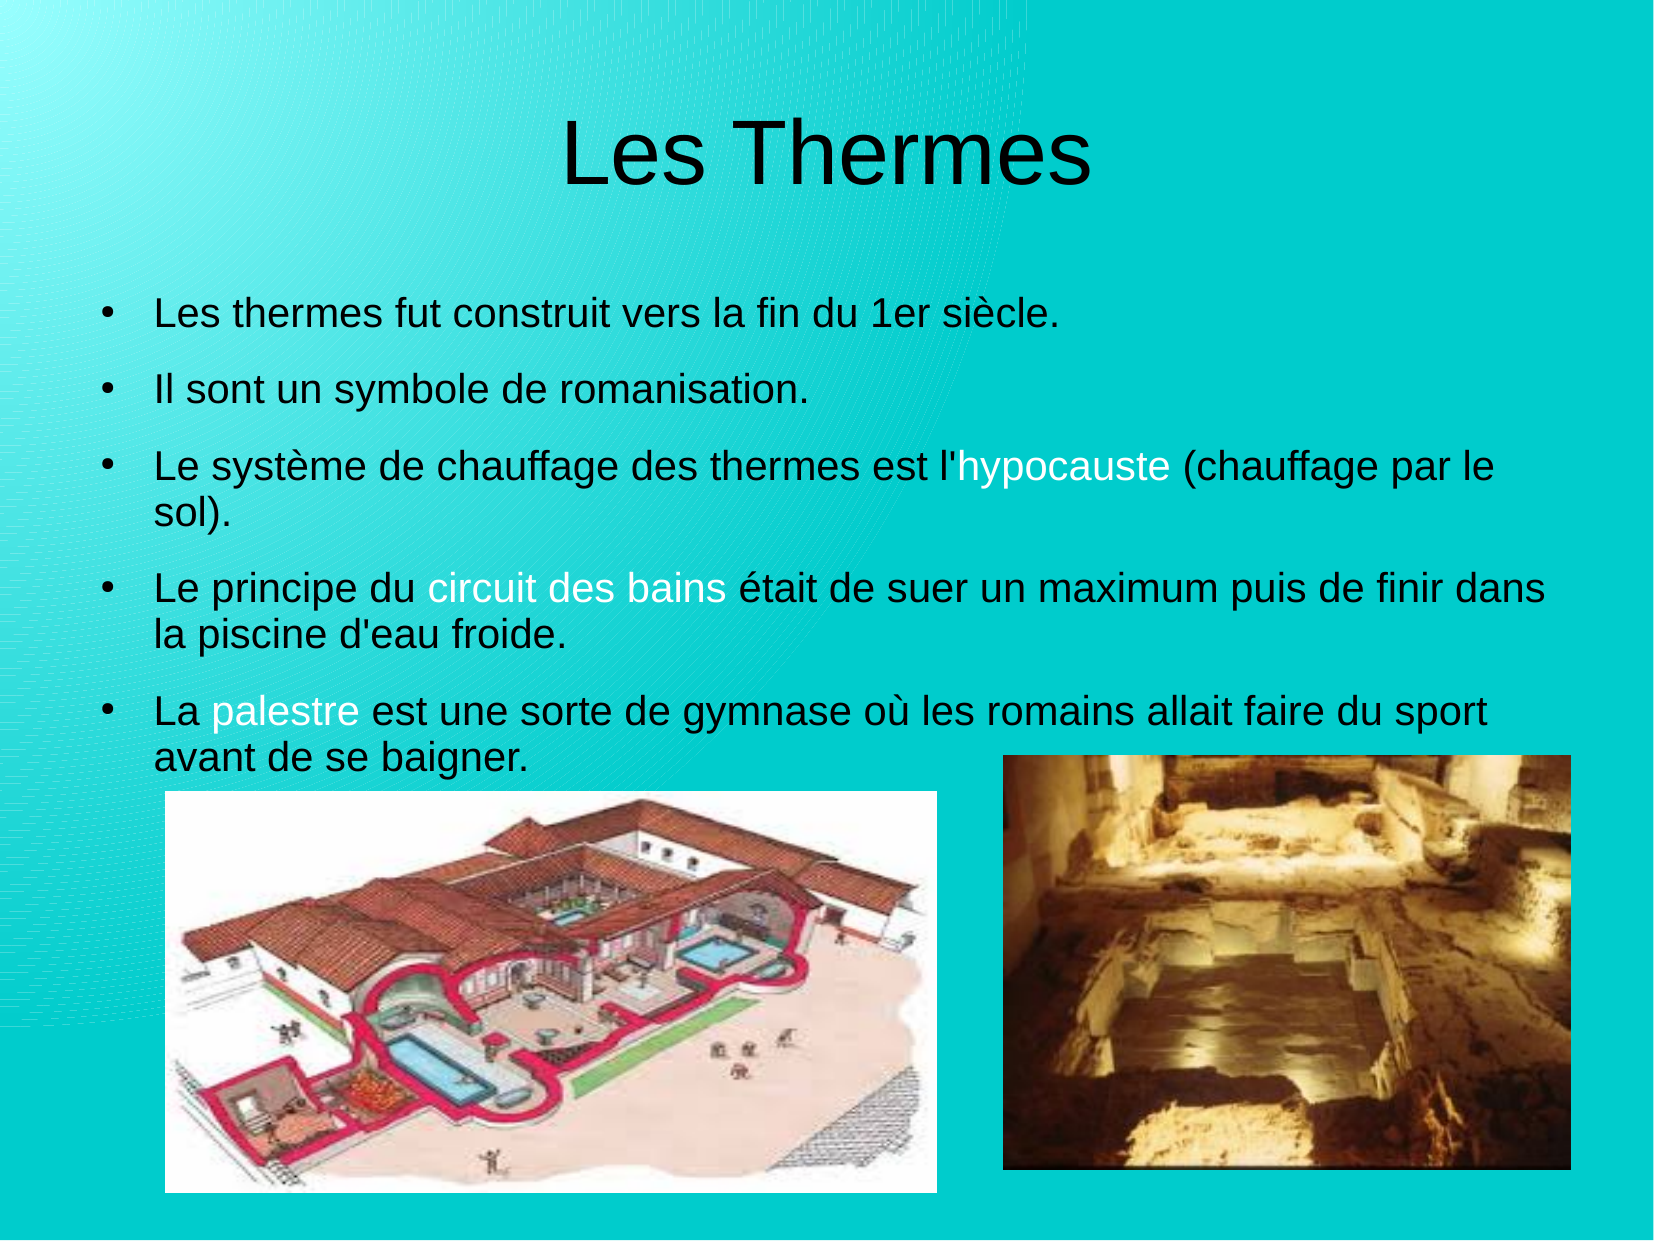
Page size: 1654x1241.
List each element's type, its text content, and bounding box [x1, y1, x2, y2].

title Les Thermes [82, 49, 1571, 257]
picture [1003, 755, 1571, 1170]
picture [165, 791, 937, 1193]
list Les thermes fut construit vers la fin du 1er siècle. Il sont un symbole de romanisation. Le système de chauffage des thermes est l'hypocauste (chauffage par le sol). Le principe du circuit des bains était de suer un maximum puis de finir dans la piscine d'eau froide. La palestre est une sorte de gymnase où les romains allait faire du sport avant de se baigner. [82, 290, 1571, 634]
